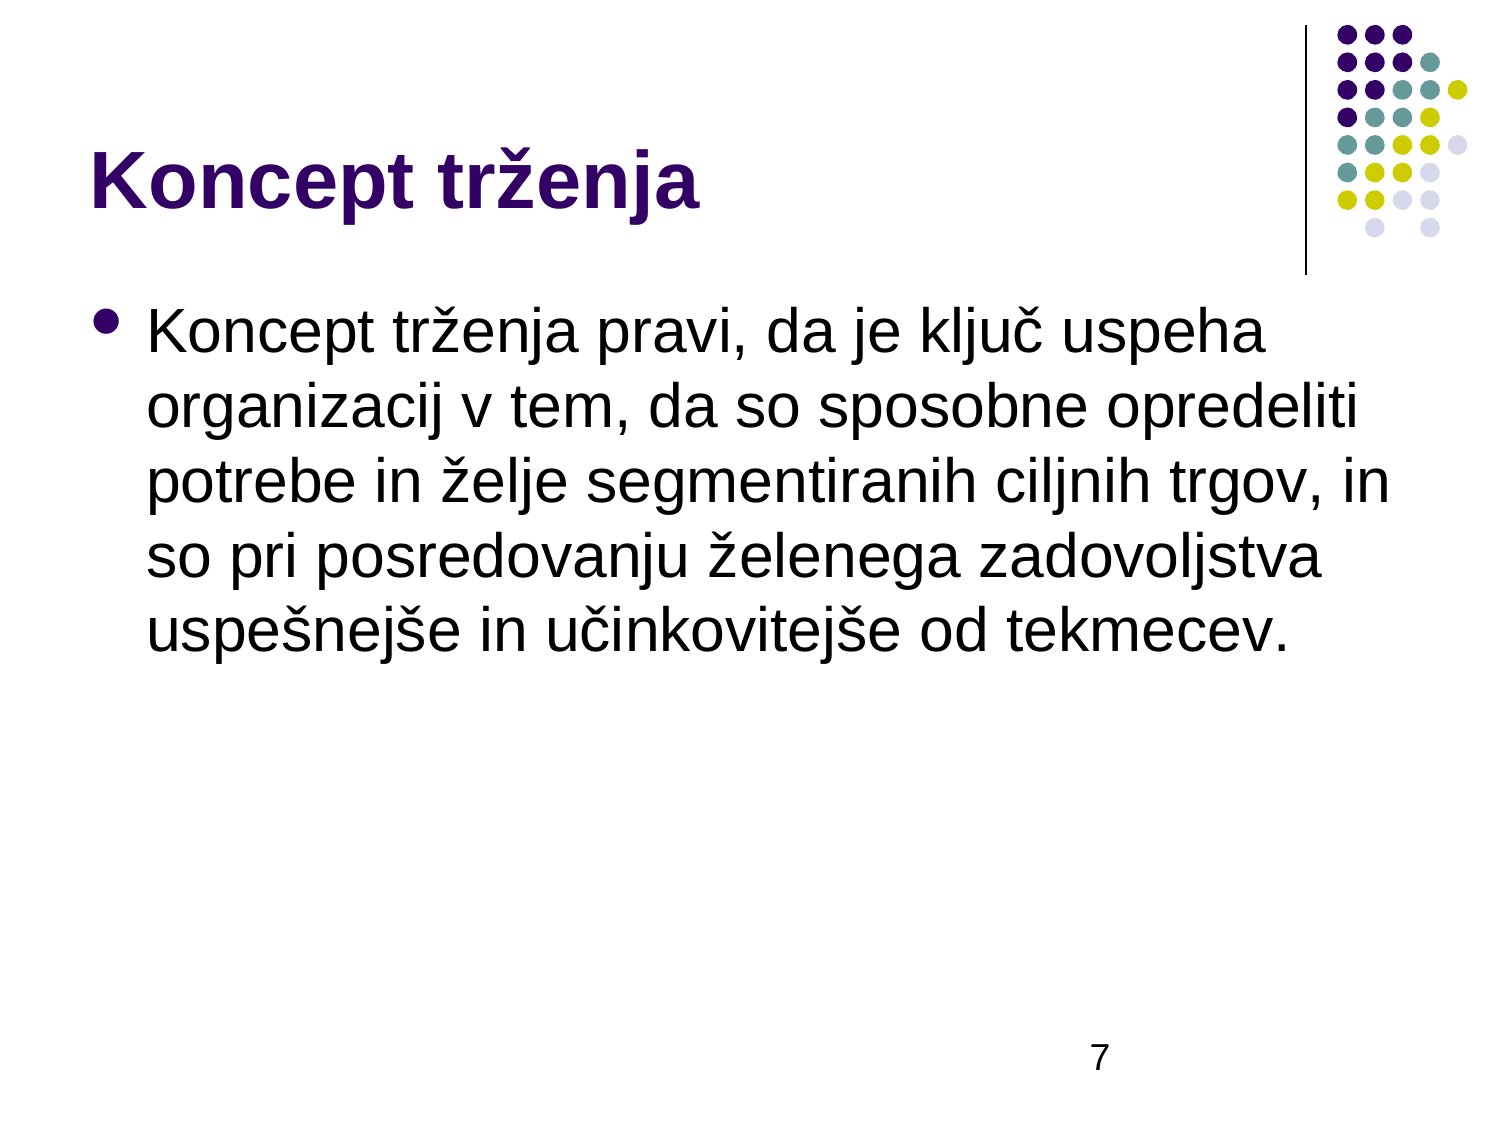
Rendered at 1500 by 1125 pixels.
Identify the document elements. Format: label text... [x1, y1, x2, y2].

title Koncept trženja [74, 20, 1313, 233]
list Koncept trženja pravi, da je ključ uspeha organizacij v tem, da so sposobne opredeliti potrebe in želje segmentiranih ciljnih trgov, in so pri posredovanju želenega zadovoljstva uspešnejše in učinkovitejše od tekmecev. [75, 282, 1426, 1006]
